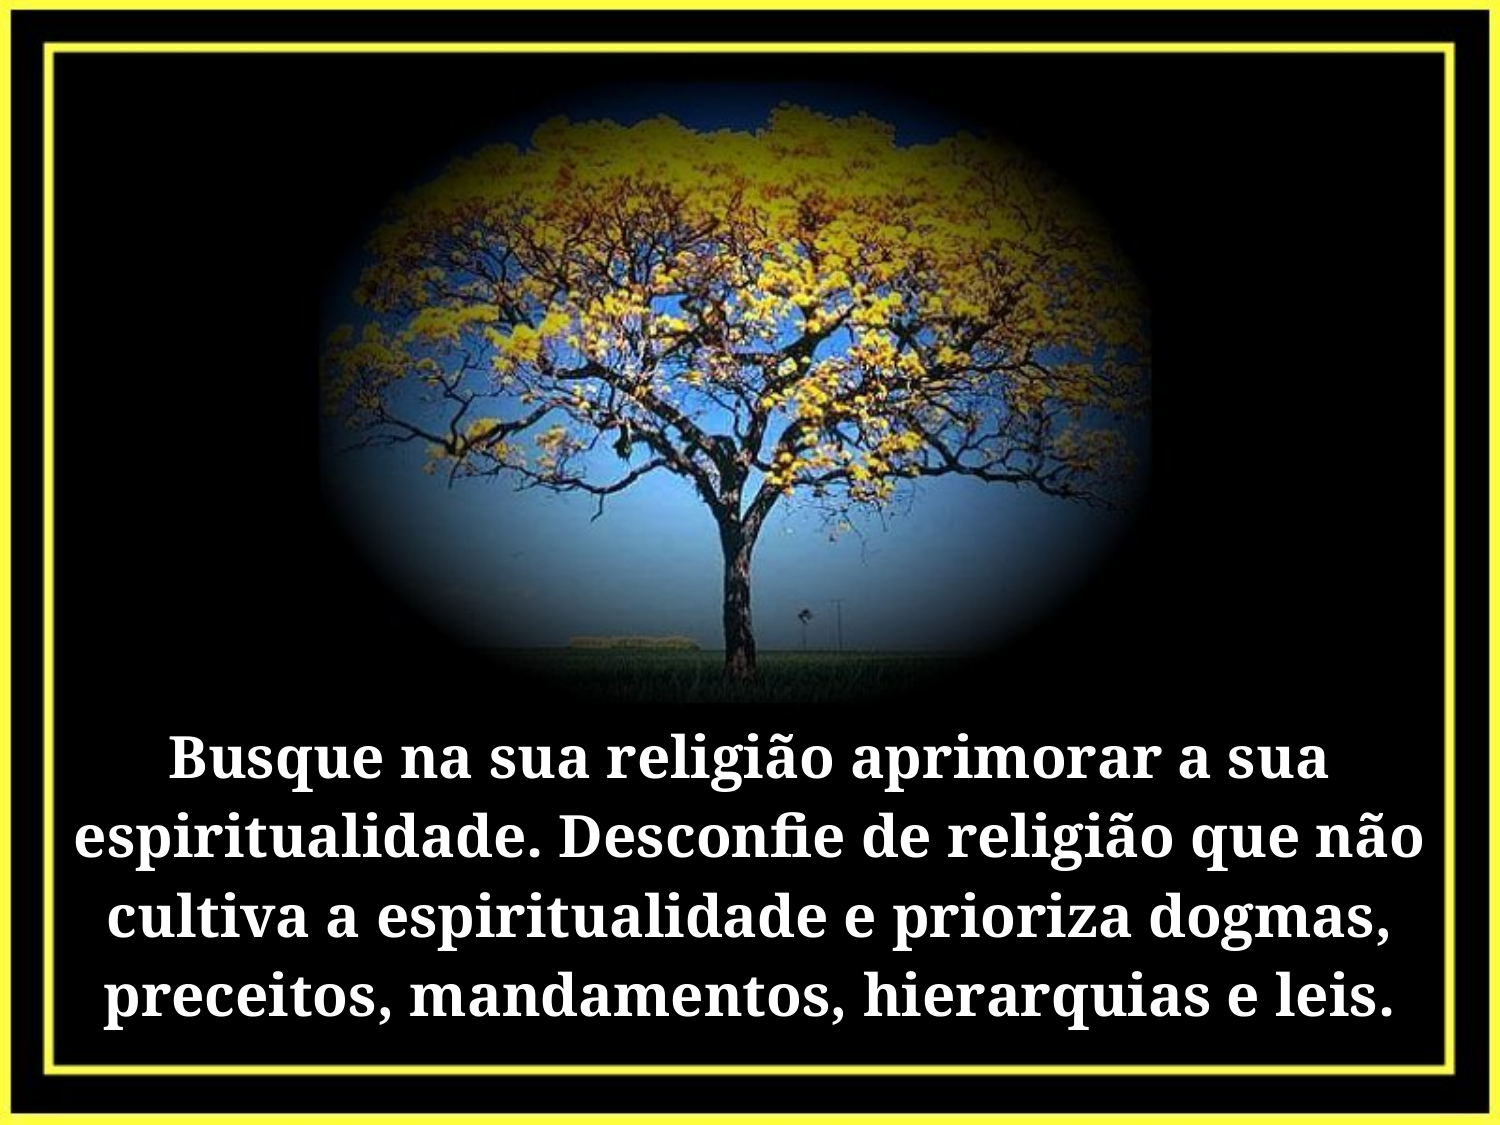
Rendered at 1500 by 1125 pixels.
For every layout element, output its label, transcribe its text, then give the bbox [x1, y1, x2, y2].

picture [0, 1042, 1500, 1125]
text_box Busque na sua religião aprimorar a sua espiritualidade. Desconfie de religião que não cultiva a espiritualidade e prioriza dogmas, preceitos, mandamentos, hierarquias e leis. [0, 708, 1500, 1042]
picture [0, 0, 1500, 708]
